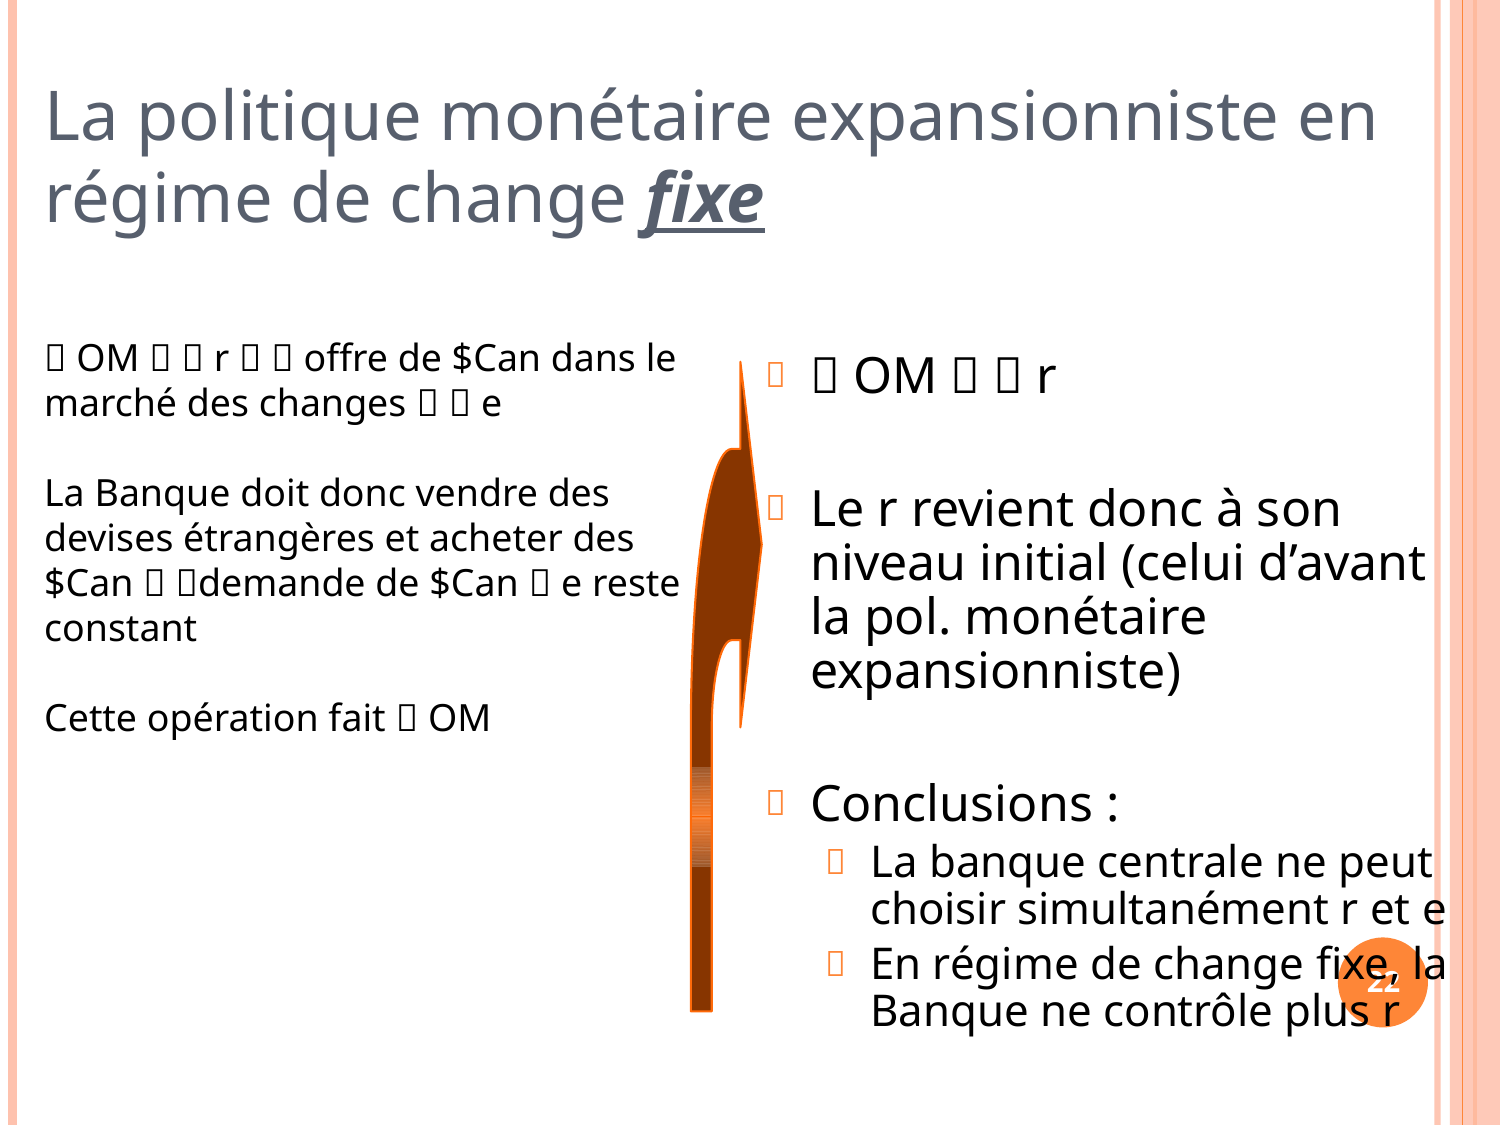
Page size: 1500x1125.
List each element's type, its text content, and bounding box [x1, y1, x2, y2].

title La politique monétaire expansionniste en régime de change fixe [29, 37, 1459, 244]
list  OM   r   offre de $Can dans le marché des changes   e La Banque doit donc vendre des devises étrangères et acheter des $Can  demande de $Can  e reste constant Cette opération fait  OM [29, 326, 729, 1062]
text_box [690, 361, 762, 1012]
text_box  OM   r Le r revient donc à son niveau initial (celui d’avant la pol. monétaire expansionniste) Conclusions : La banque centrale ne peut choisir simultanément r et e En régime de change fixe, la Banque ne contrôle plus r [750, 270, 1471, 1094]
